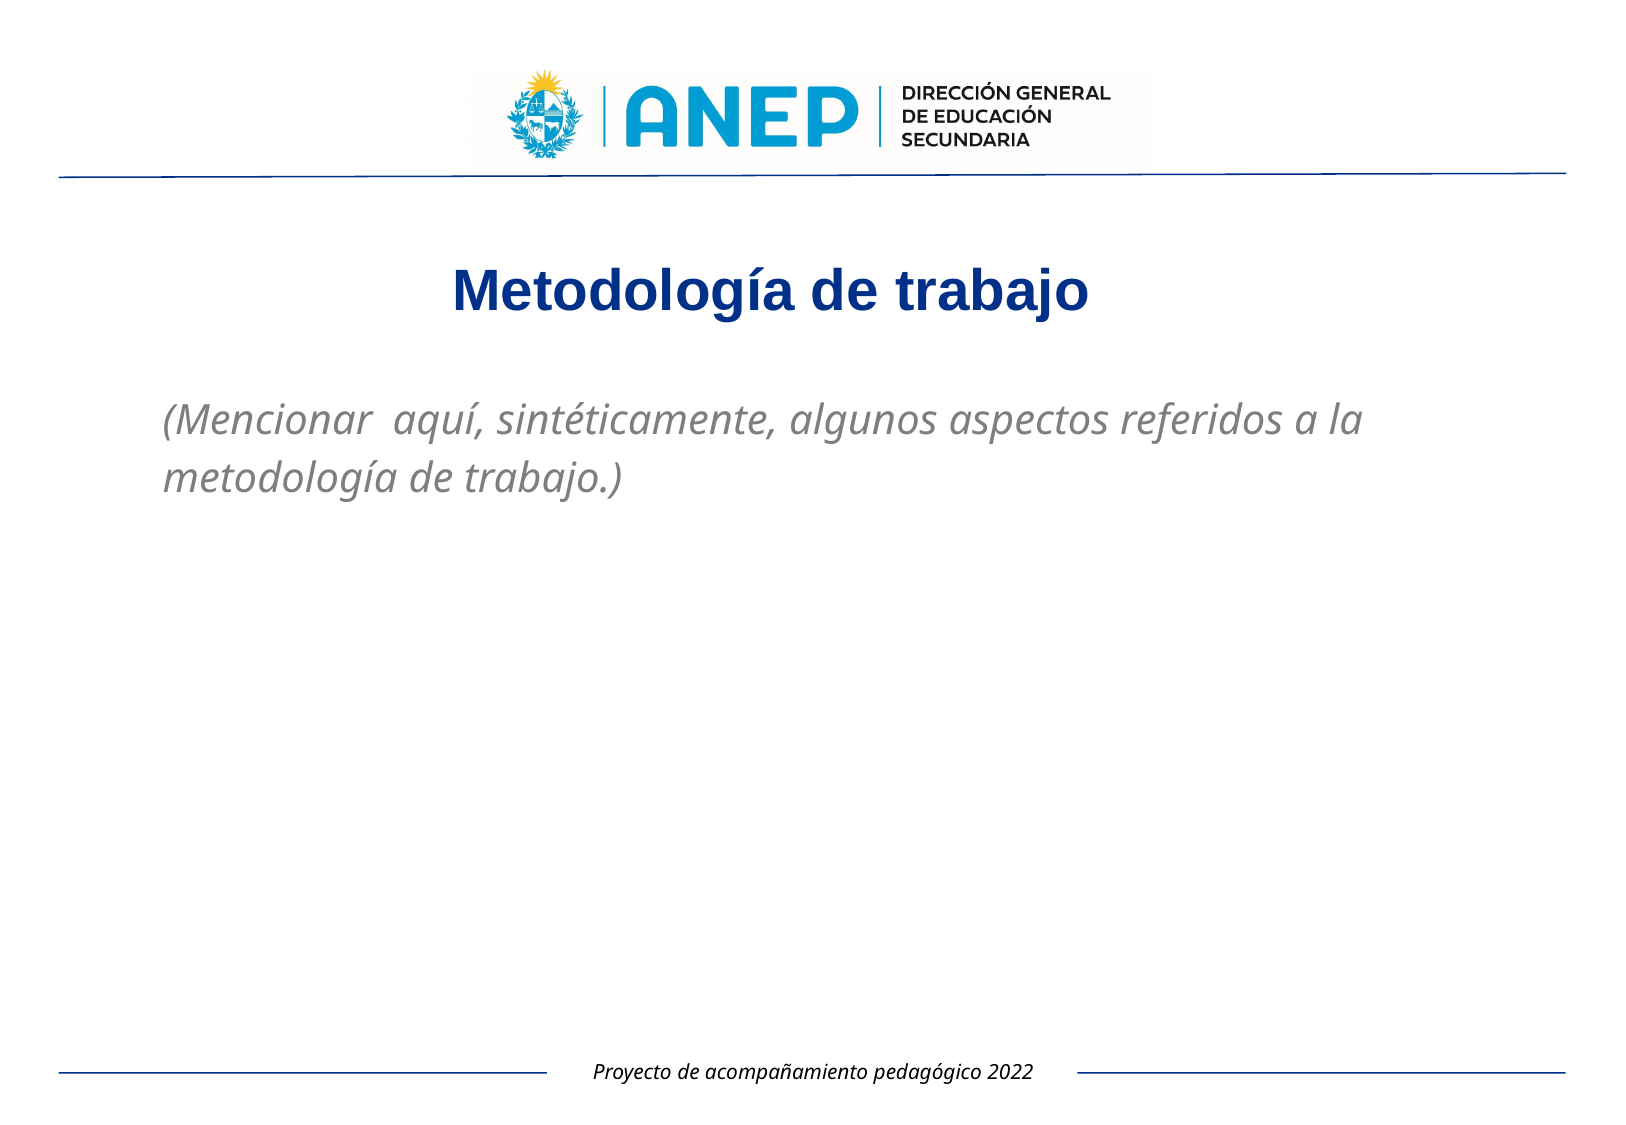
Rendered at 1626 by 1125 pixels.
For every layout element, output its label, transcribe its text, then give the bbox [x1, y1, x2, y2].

picture [468, 69, 1156, 166]
title Proyecto de acompañamiento pedagógico 2022 [224, 1041, 1403, 1092]
subtitle (Mencionar aquí, sintéticamente, algunos aspectos referidos a la metodología de trabajo.) [147, 377, 1541, 566]
title Metodología de trabajo [437, 234, 1107, 331]
